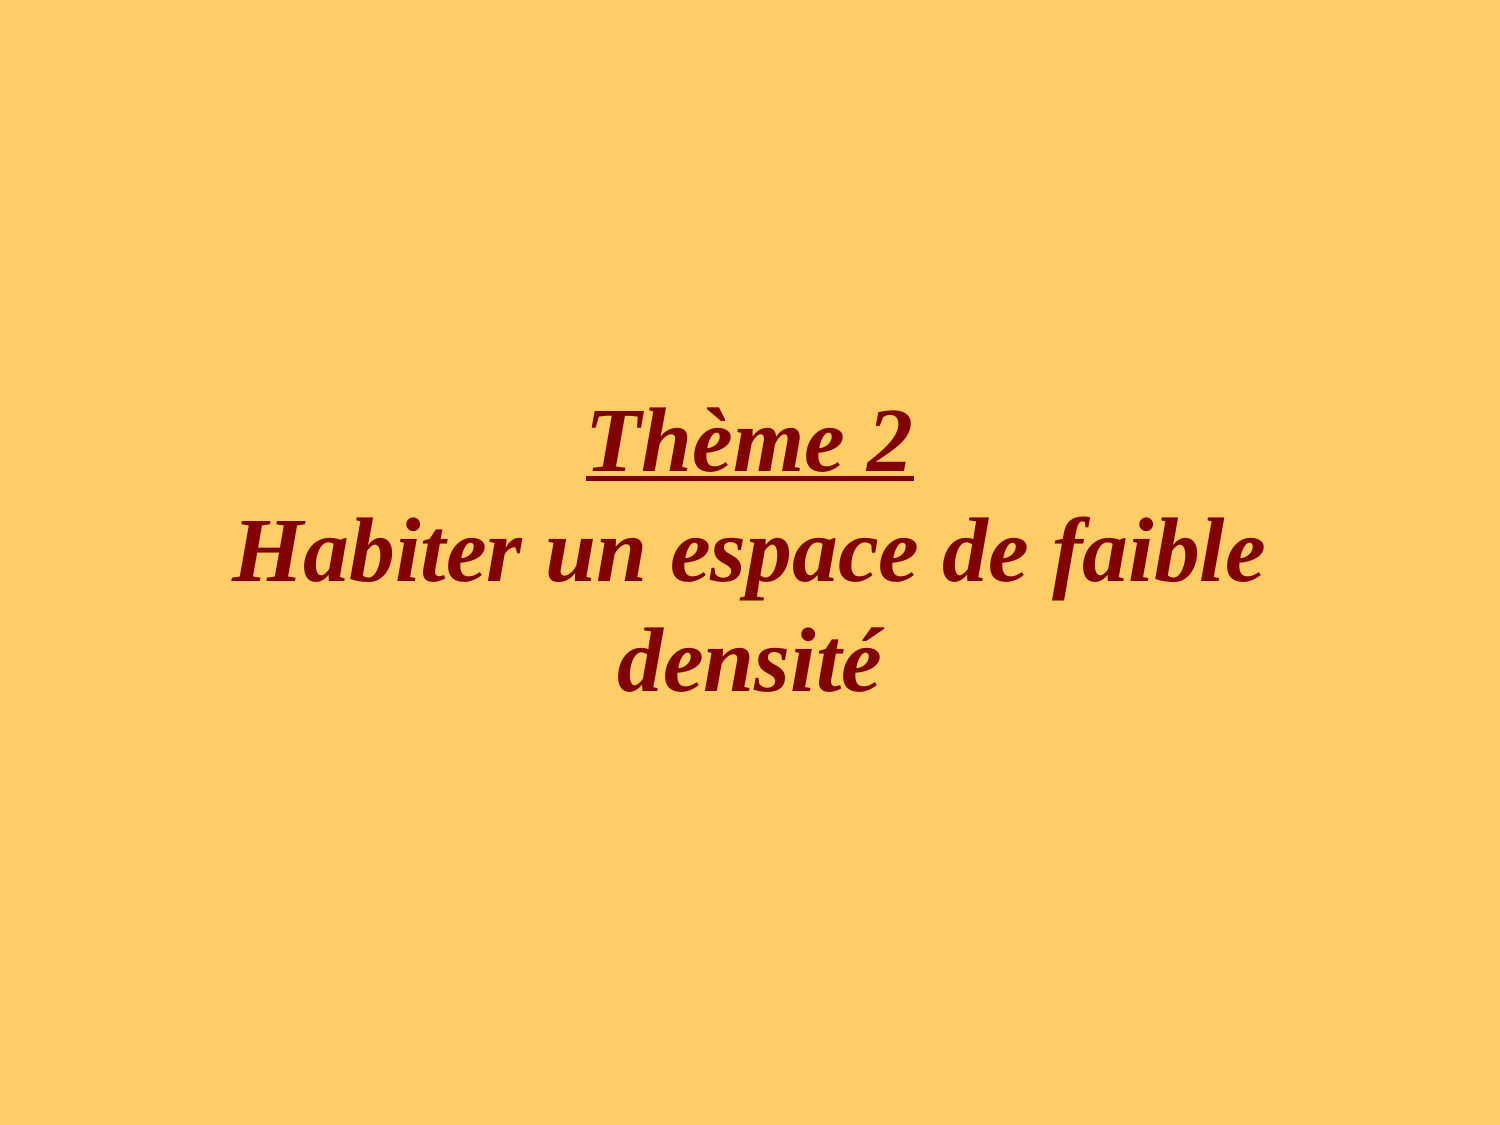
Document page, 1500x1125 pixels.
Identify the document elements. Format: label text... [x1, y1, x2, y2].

text_box Thème 2 Habiter un espace de faible densité [112, 101, 1388, 988]
